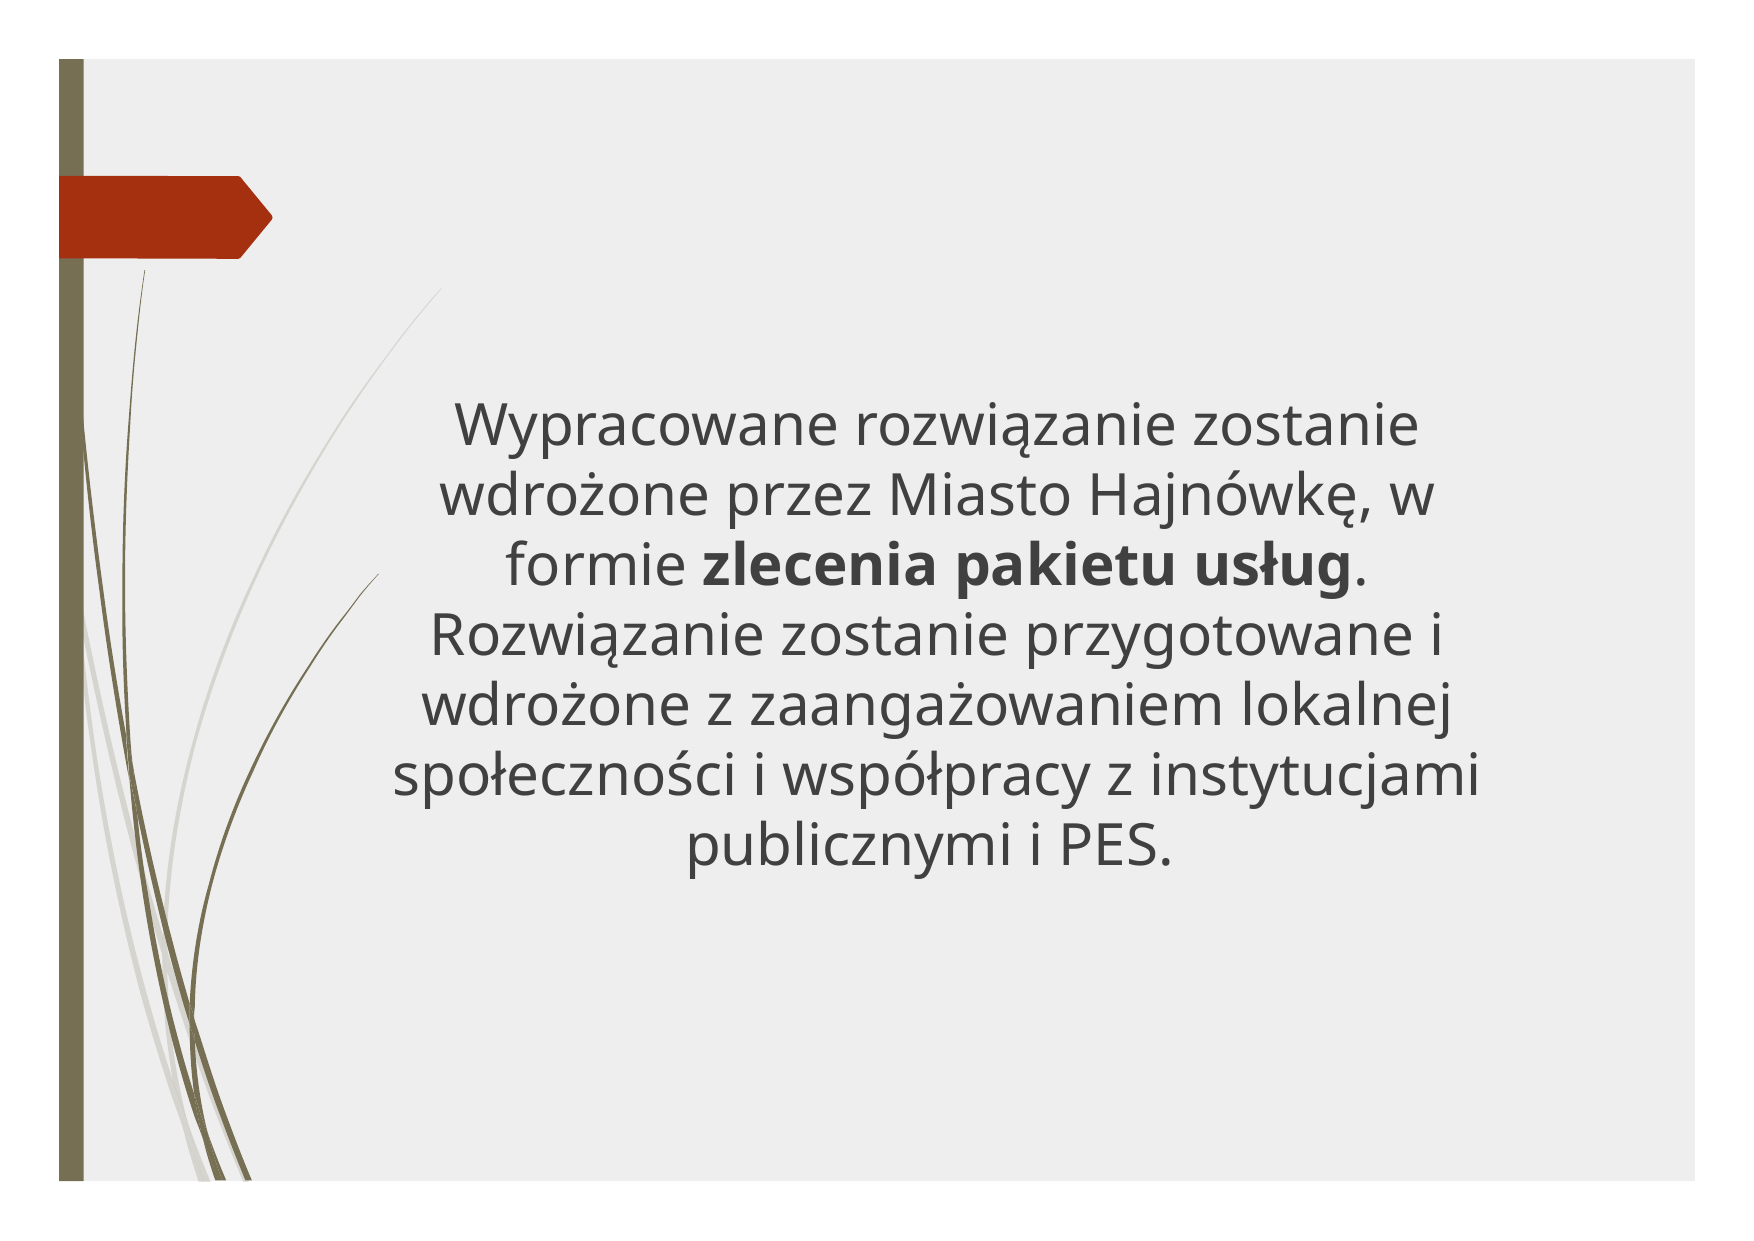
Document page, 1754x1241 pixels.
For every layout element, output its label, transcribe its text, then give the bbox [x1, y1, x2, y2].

list Wypracowane rozwiązanie zostanie wdrożone przez Miasto Hajnówkę, w formie zlecenia pakietu usług. Rozwiązanie zostanie przygotowane i wdrożone z zaangażowaniem lokalnej społeczności i współpracy z instytucjami publicznymi i PES. [339, 380, 1536, 999]
